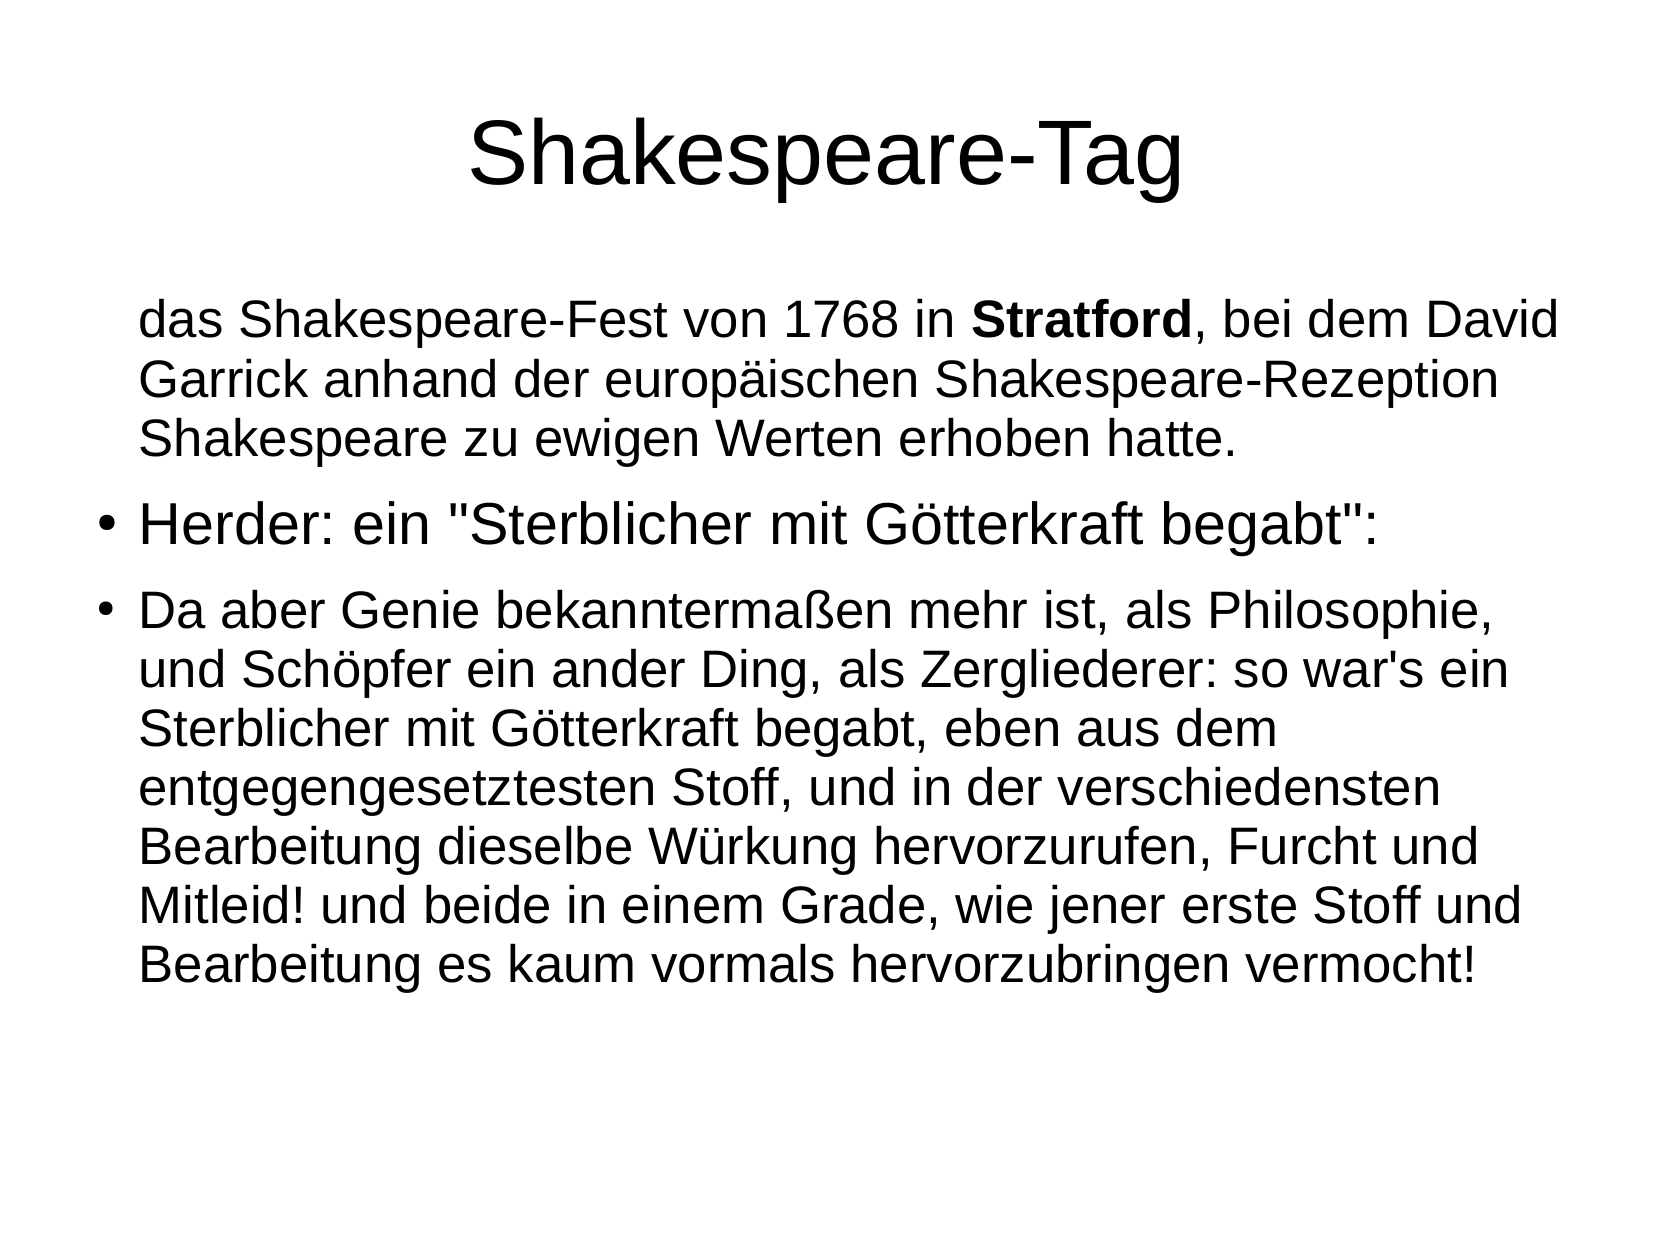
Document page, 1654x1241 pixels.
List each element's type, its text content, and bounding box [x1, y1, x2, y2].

title Shakespeare-Tag [82, 49, 1571, 257]
list das Shakespeare-Fest von 1768 in Stratford, bei dem David Garrick anhand der europäischen Shakespeare-Rezeption Shakespeare zu ewigen Werten erhoben hatte. Herder: ein "Sterblicher mit Götterkraft begabt": Da aber Genie bekanntermaßen mehr ist, als Philosophie, und Schöpfer ein ander Ding, als Zergliederer: so war's ein Sterblicher mit Götterkraft begabt, eben aus dem entgegengesetztesten Stoff, und in der verschiedensten Bearbeitung dieselbe Würkung hervorzurufen, Furcht und Mitleid! und beide in einem Grade, wie jener erste Stoff und Bearbeitung es kaum vormals hervorzubringen vermocht! [82, 290, 1571, 1010]
